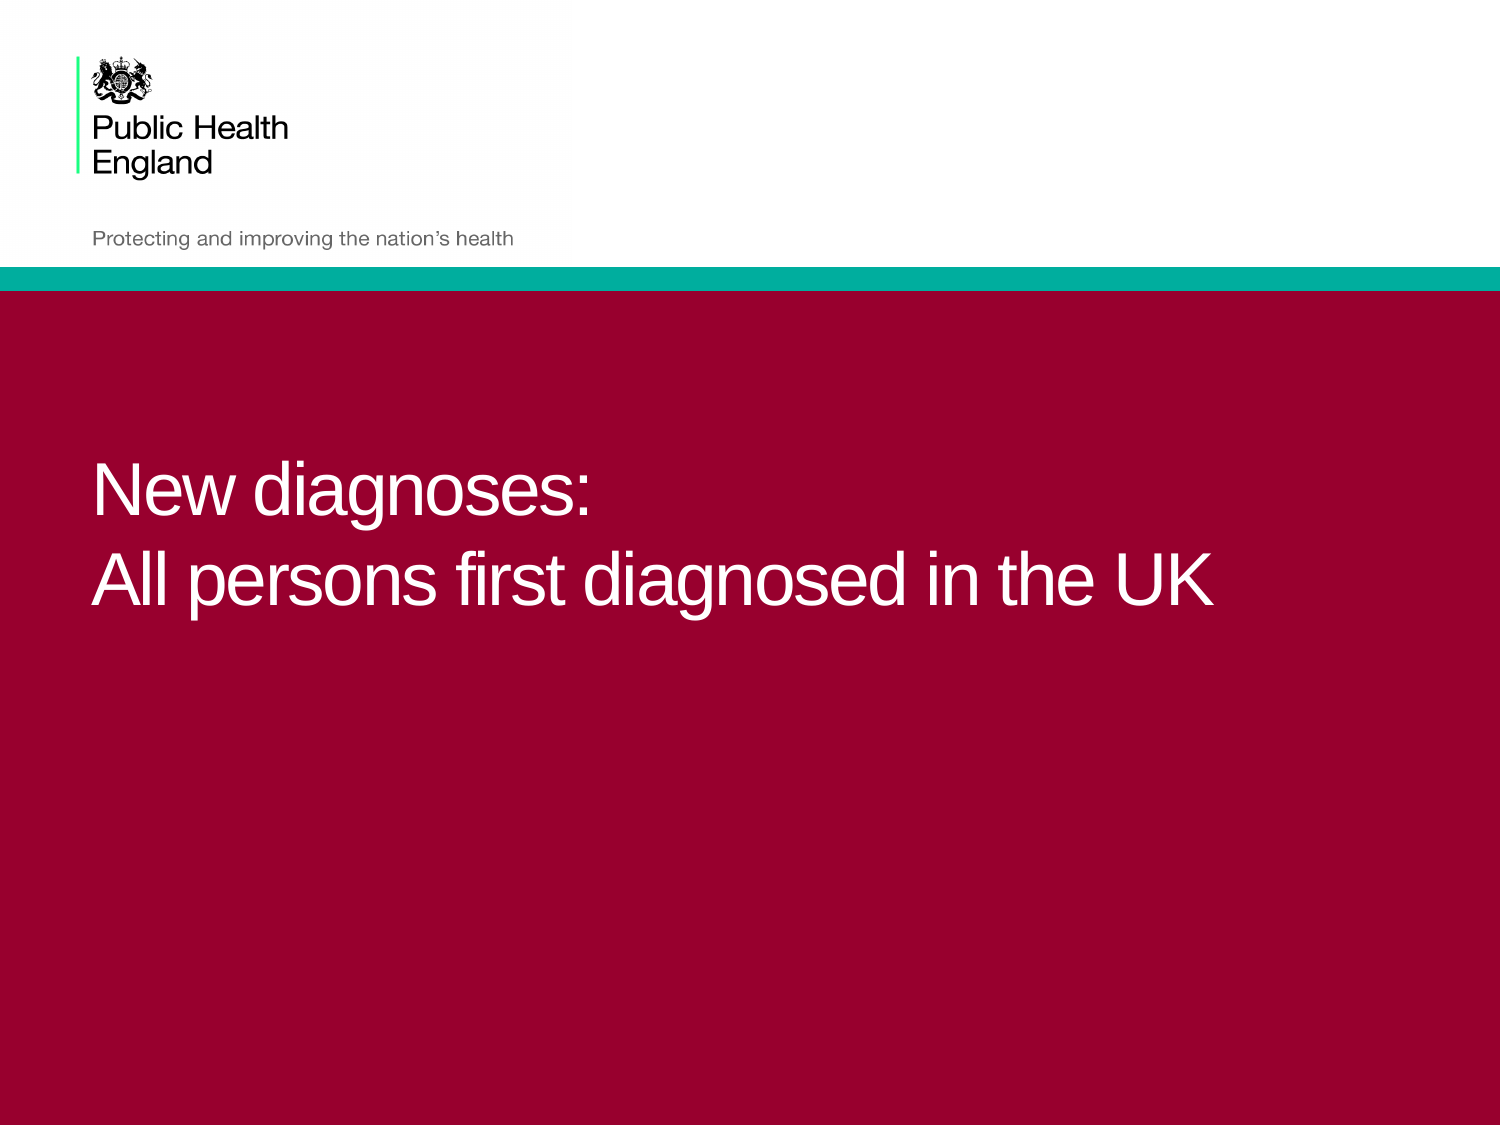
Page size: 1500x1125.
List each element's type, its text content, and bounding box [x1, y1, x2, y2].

title New diagnoses: All persons first diagnosed in the UK [91, 349, 1344, 630]
picture [0, 0, 572, 265]
